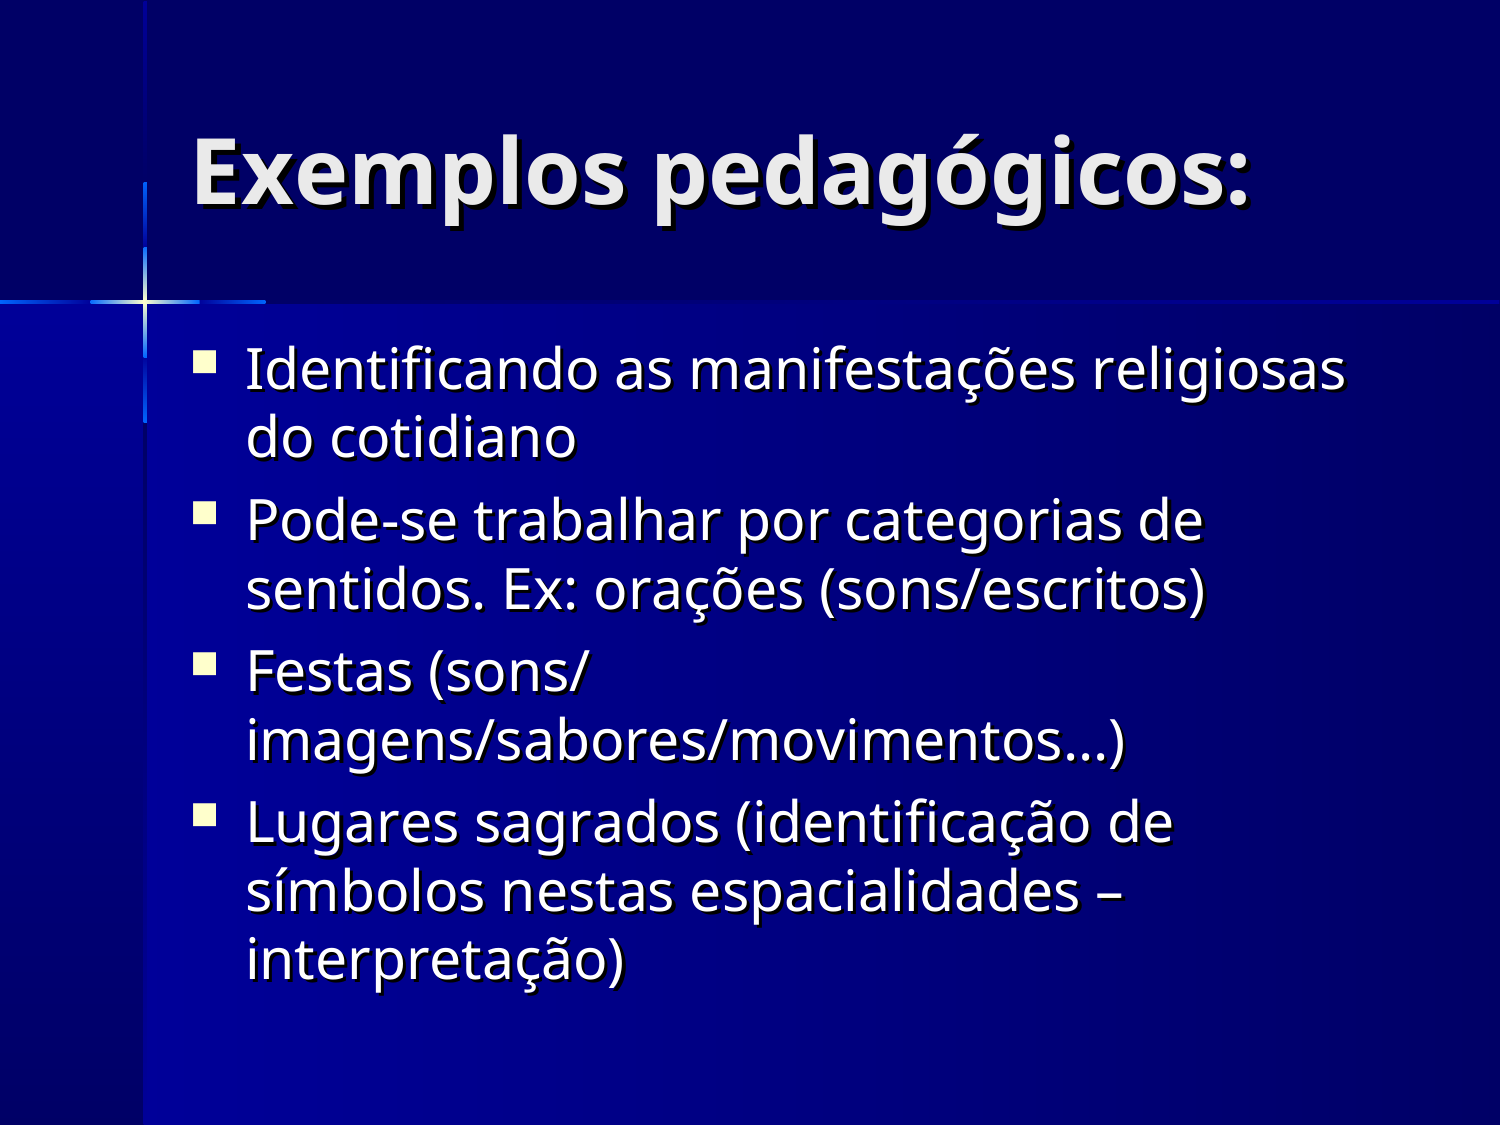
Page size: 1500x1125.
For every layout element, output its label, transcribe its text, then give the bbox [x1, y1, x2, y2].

title Exemplos pedagógicos: [174, 49, 1413, 285]
list Identificando as manifestações religiosas do cotidiano Pode-se trabalhar por categorias de sentidos. Ex: orações (sons/escritos) Festas (sons/ imagens/sabores/movimentos...) Lugares sagrados (identificação de símbolos nestas espacialidades – interpretação) [174, 324, 1413, 1000]
